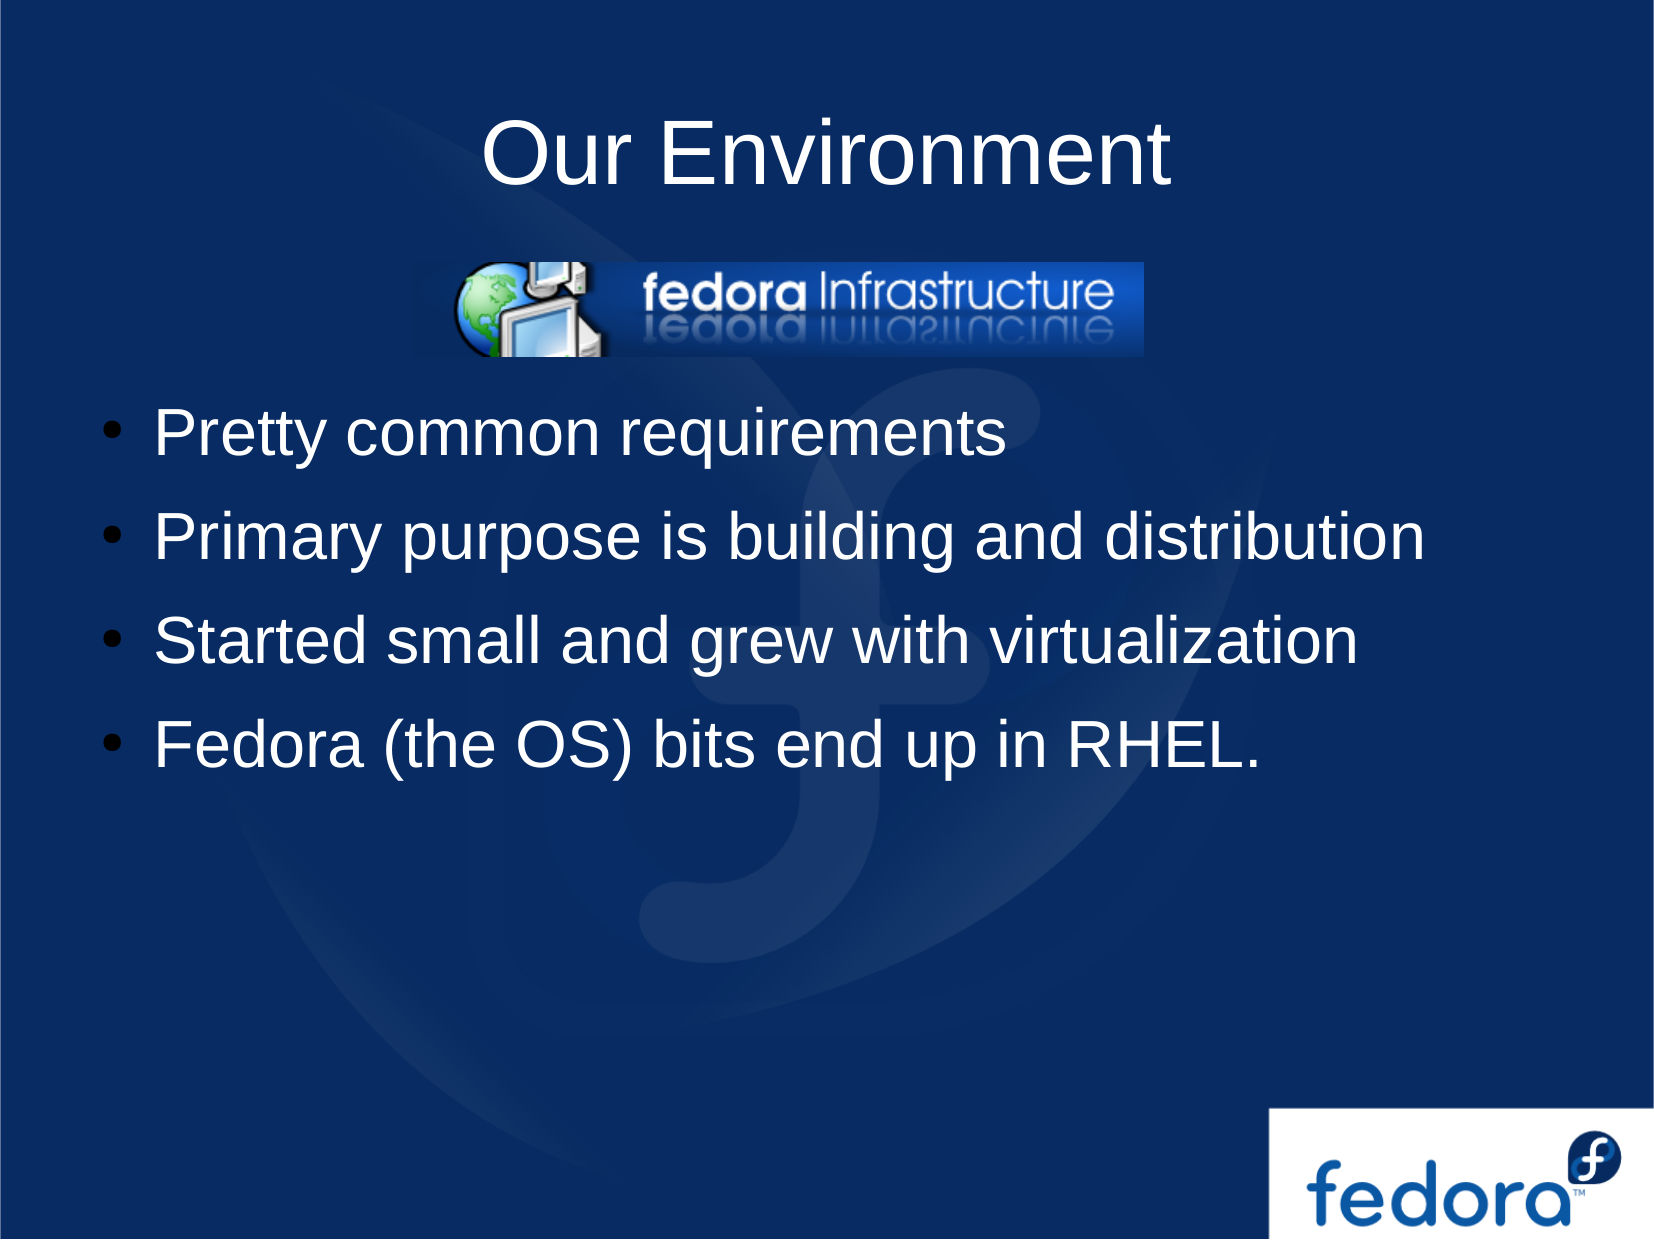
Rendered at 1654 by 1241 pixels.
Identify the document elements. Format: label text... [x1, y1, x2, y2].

title Our Environment [82, 49, 1571, 257]
picture [0, 0, 1654, 1239]
list Pretty common requirements Primary purpose is building and distribution Started small and grew with virtualization Fedora (the OS) bits end up in RHEL. [82, 290, 1571, 1094]
